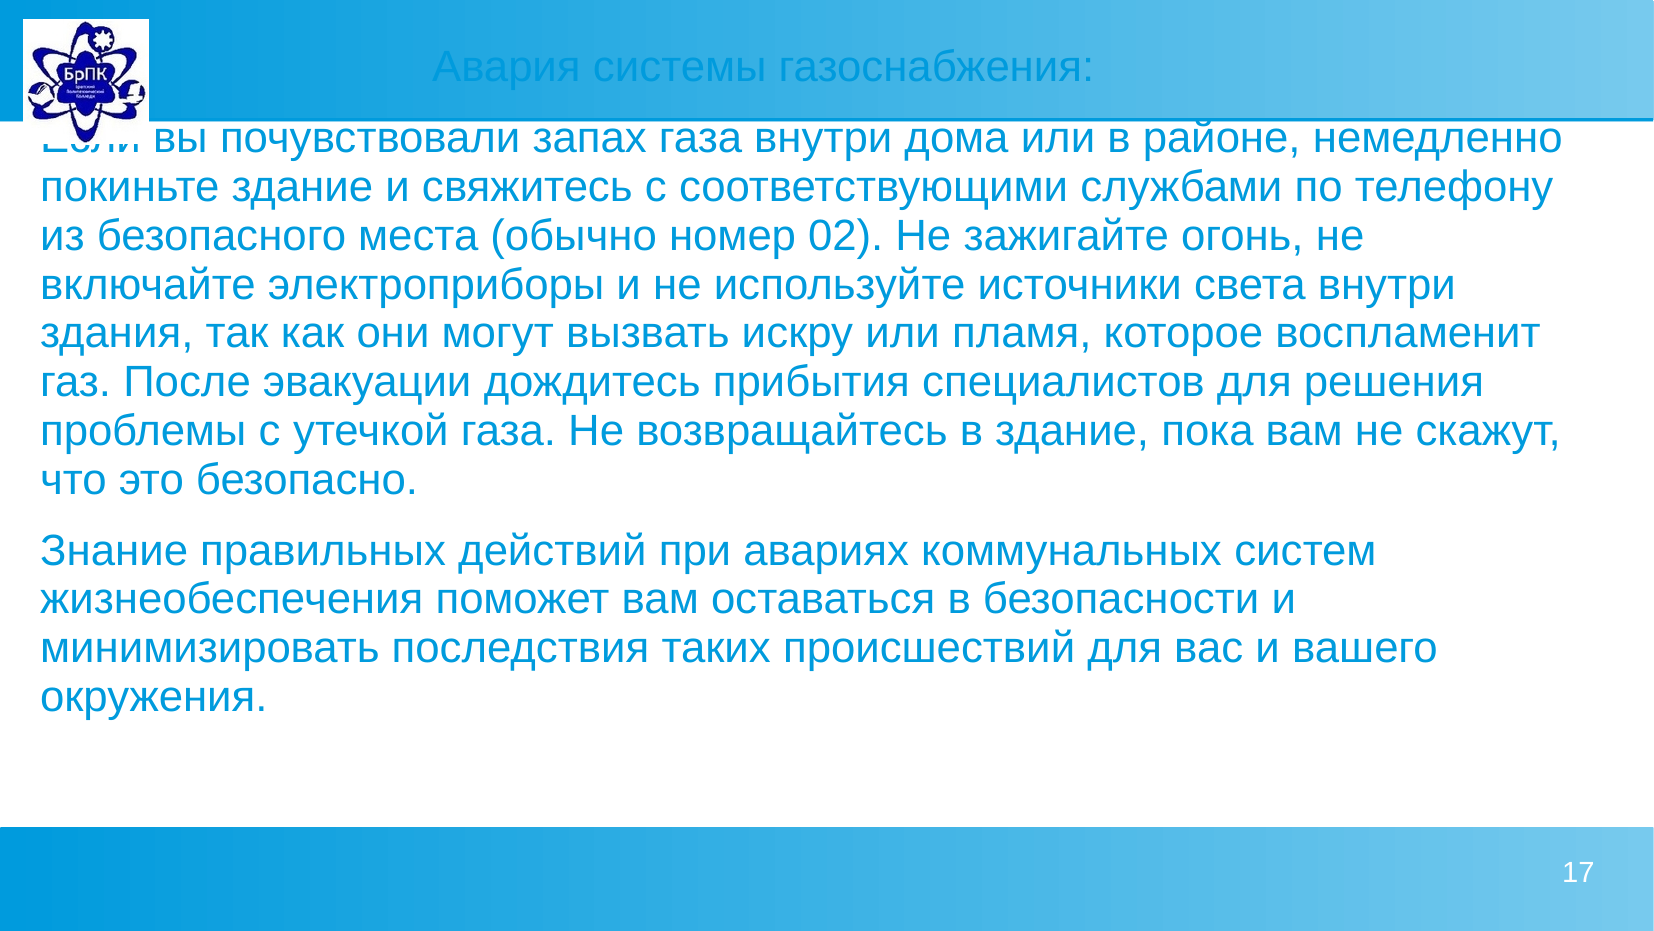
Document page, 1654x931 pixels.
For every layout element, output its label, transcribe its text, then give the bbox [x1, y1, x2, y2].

picture [23, 20, 149, 144]
list Авария системы газоснабжения: Если вы почувствовали запах газа внутри дома или в районе, немедленно покиньте здание и свяжитесь с соответствующими службами по телефону из безопасного места (обычно номер 02). Не зажигайте огонь, не включайте электроприборы и не используйте источники света внутри здания, так как они могут вызвать искру или пламя, которое воспламенит газ. После эвакуации дождитесь прибытия специалистов для решения проблемы с утечкой газа. Не возвращайтесь в здание, пока вам не скажут, что это безопасно. Знание правильных действий при авариях коммунальных систем жизнеобеспечения поможет вам оставаться в безопасности и минимизировать последствия таких происшествий для вас и вашего окружения. [40, 42, 1576, 634]
